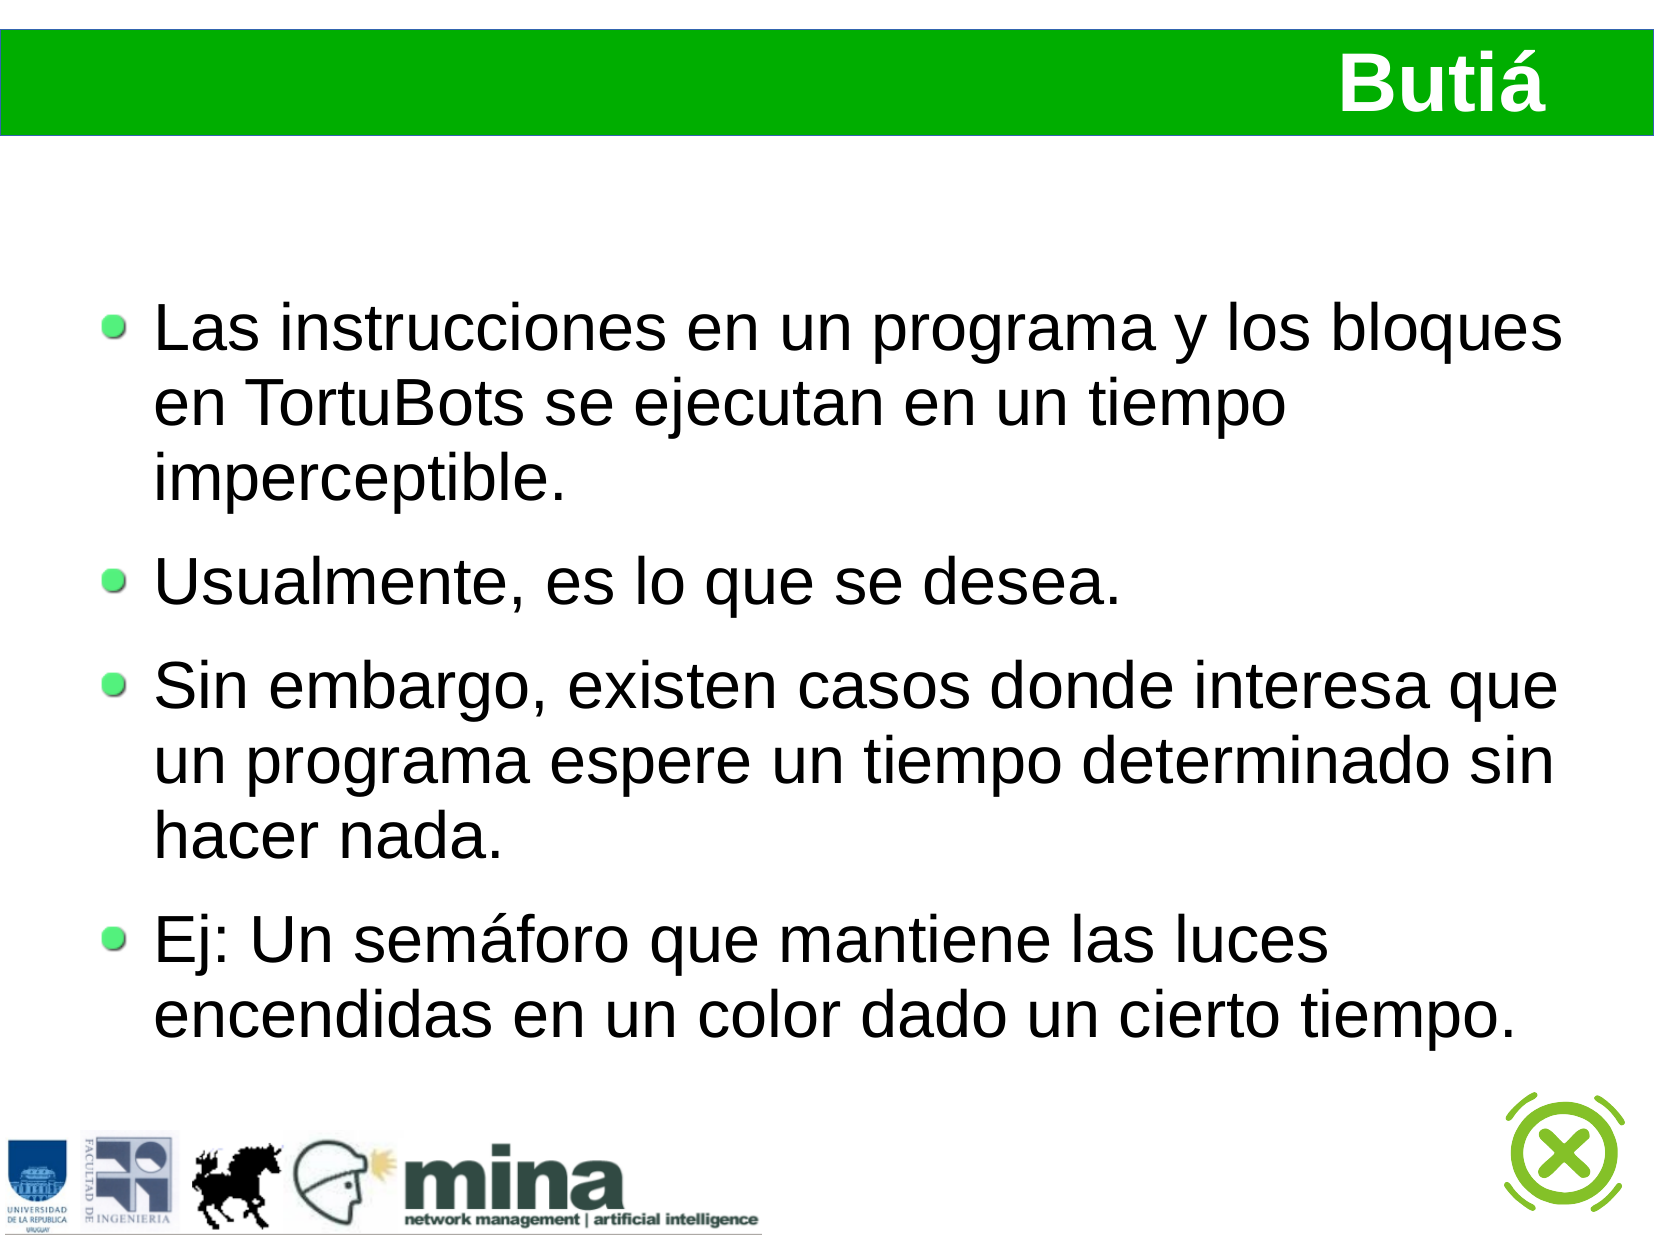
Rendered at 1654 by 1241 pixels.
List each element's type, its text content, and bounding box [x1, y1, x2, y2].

picture [1571, 1092, 1625, 1212]
picture [5, 1130, 82, 1235]
list Las instrucciones en un programa y los bloques en TortuBots se ejecutan en un tiempo imperceptible. Usualmente, es lo que se desea. Sin embargo, existen casos donde interesa que un programa espere un tiempo determinado sin hacer nada. Ej: Un semáforo que mantiene las luces encendidas en un color dado un cierto tiempo. [82, 290, 1571, 1241]
